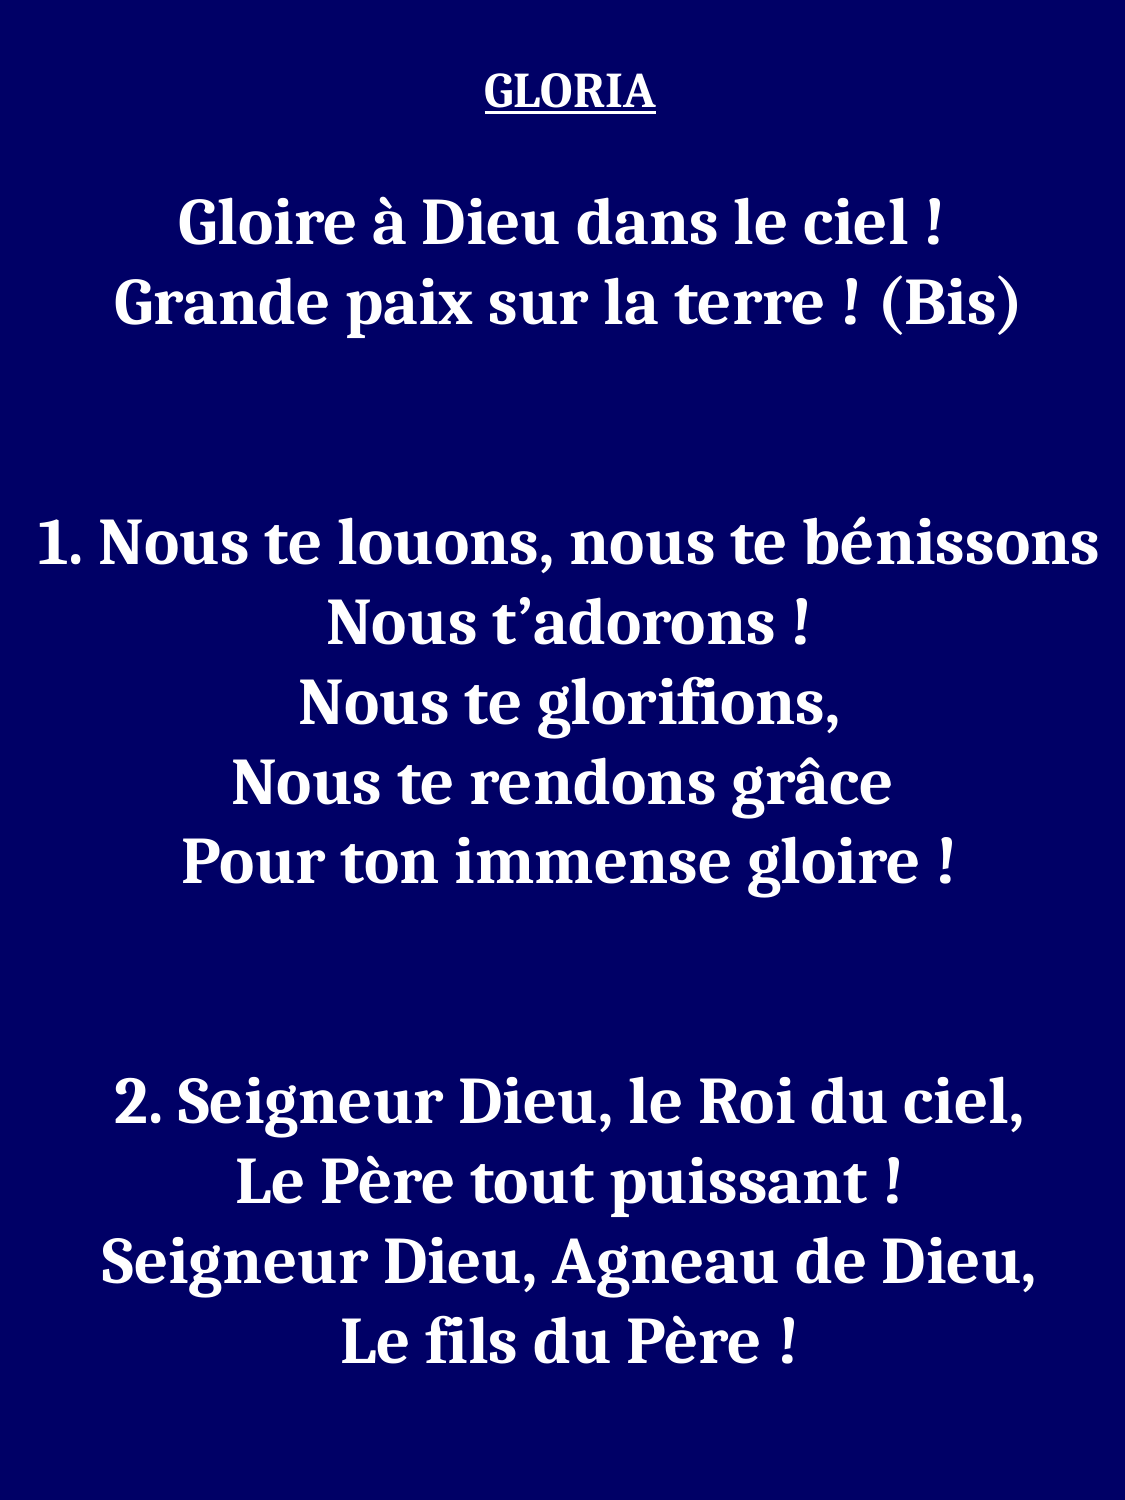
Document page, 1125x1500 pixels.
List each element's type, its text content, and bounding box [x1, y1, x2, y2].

text_box GLORIA Gloire à Dieu dans le ciel ! Grande paix sur la terre ! (Bis) 1. Nous te louons, nous te bénissons Nous t’adorons ! Nous te glorifions, Nous te rendons grâce Pour ton immense gloire ! 2. Seigneur Dieu, le Roi du ciel, Le Père tout puissant ! Seigneur Dieu, Agneau de Dieu, Le fils du Père ! [0, 50, 1125, 1385]
